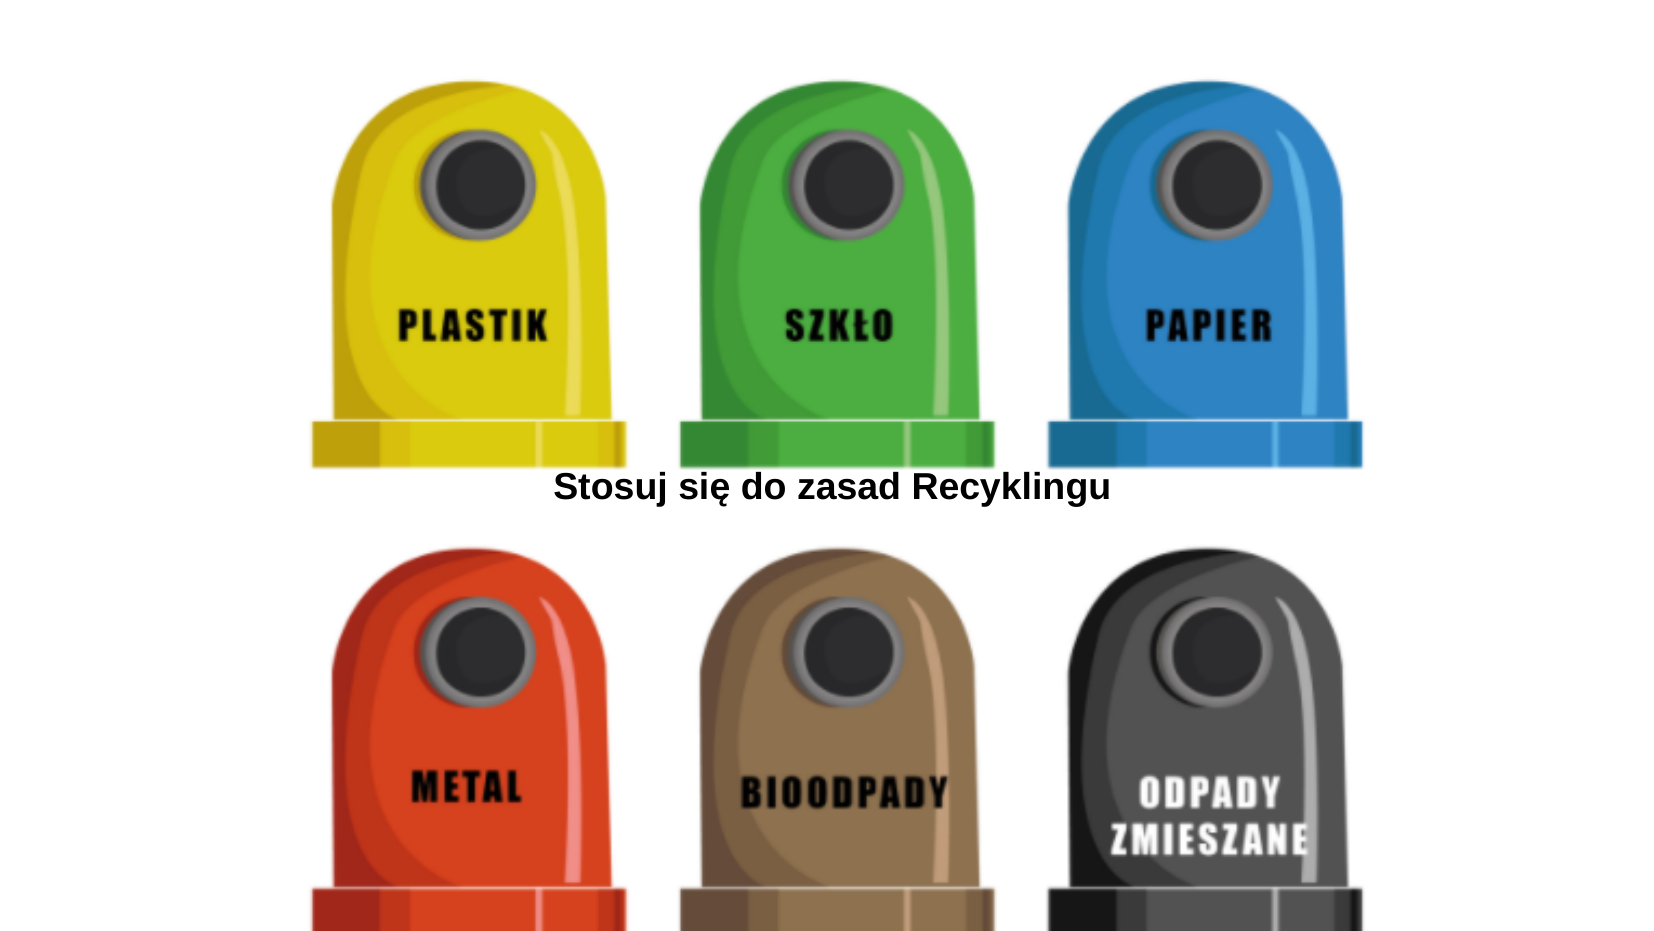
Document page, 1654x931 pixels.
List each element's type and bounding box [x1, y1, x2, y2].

picture [259, 39, 1406, 931]
